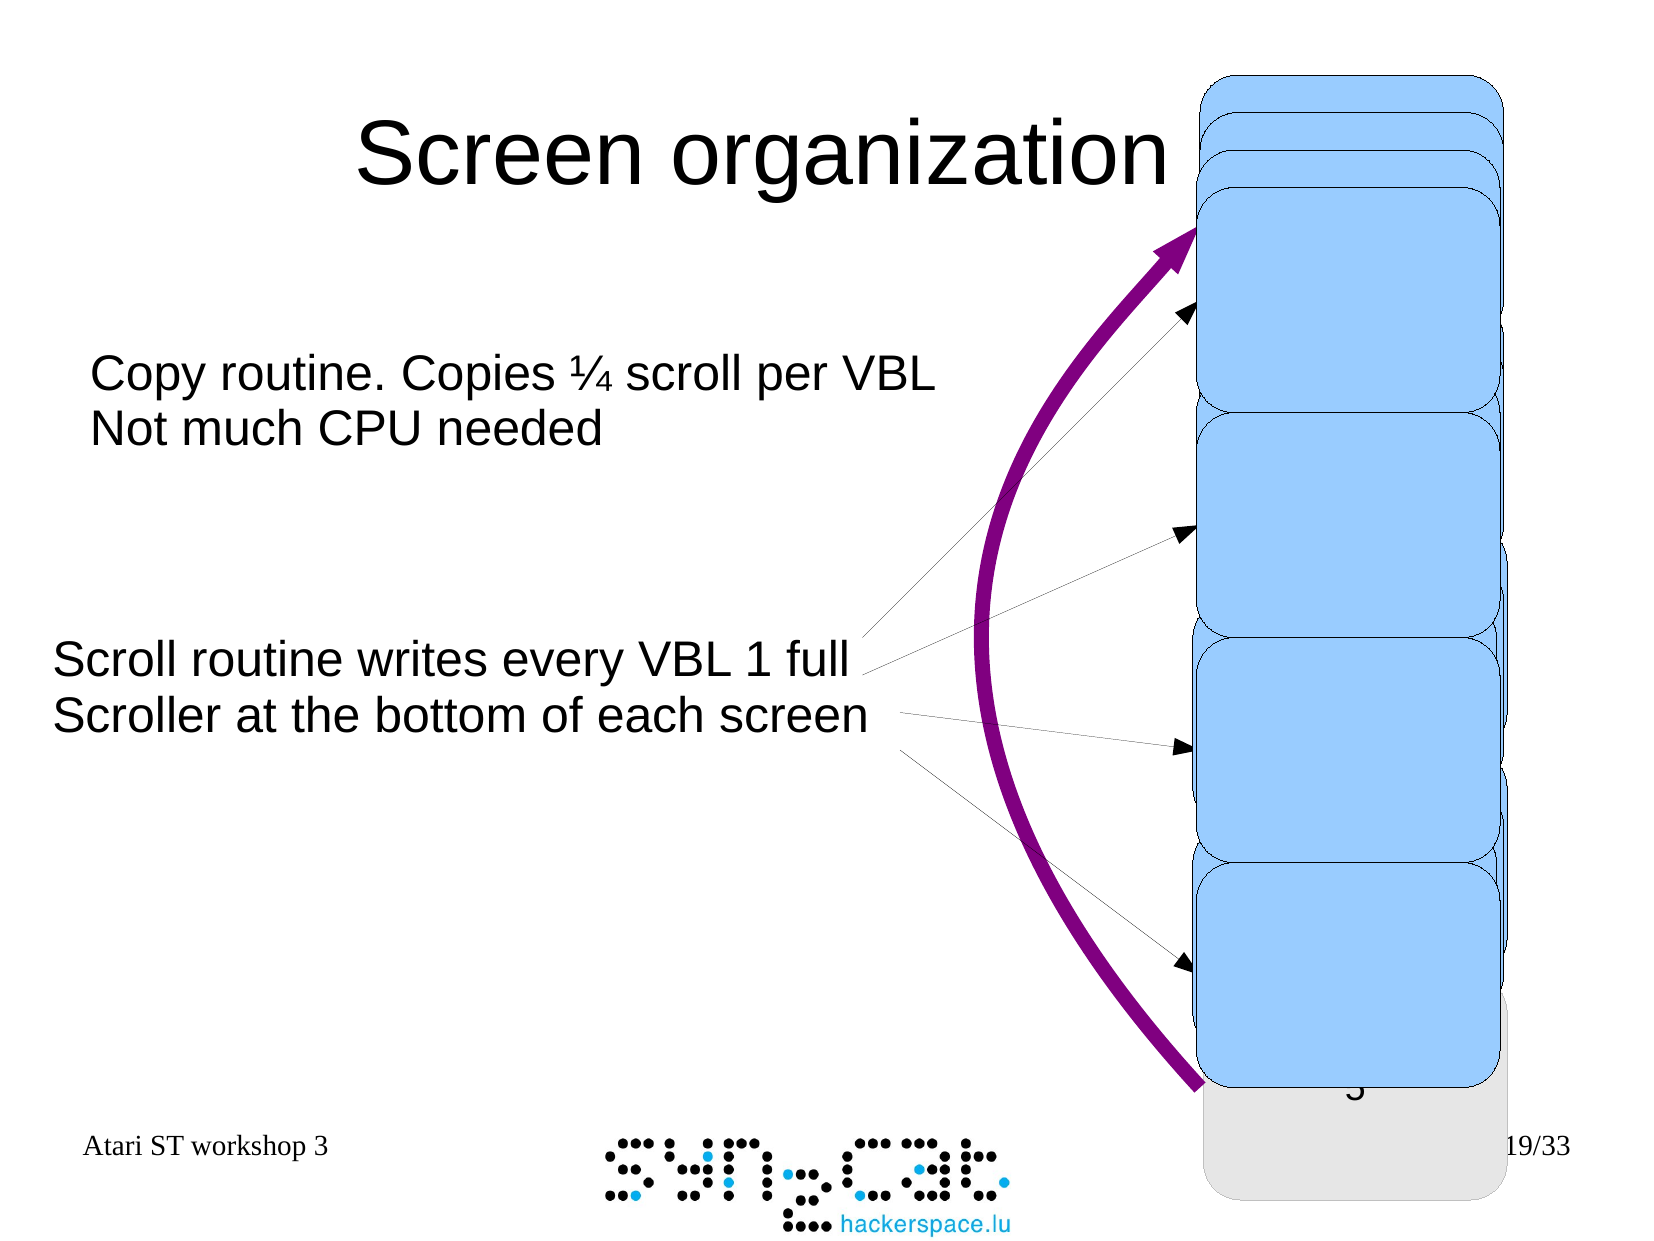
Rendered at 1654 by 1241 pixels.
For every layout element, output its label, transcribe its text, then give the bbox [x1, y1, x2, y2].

text_box 5 [1203, 992, 1508, 1201]
text_box Scroll routine writes every VBL 1 full Scroller at the bottom of each screen [37, 623, 886, 751]
picture [600, 1124, 1025, 1241]
text_box Copy routine. Copies ¼ scroll per VBL Not much CPU needed [75, 337, 952, 464]
text_box [1192, 75, 1508, 1088]
title Screen organization [82, 49, 1571, 257]
